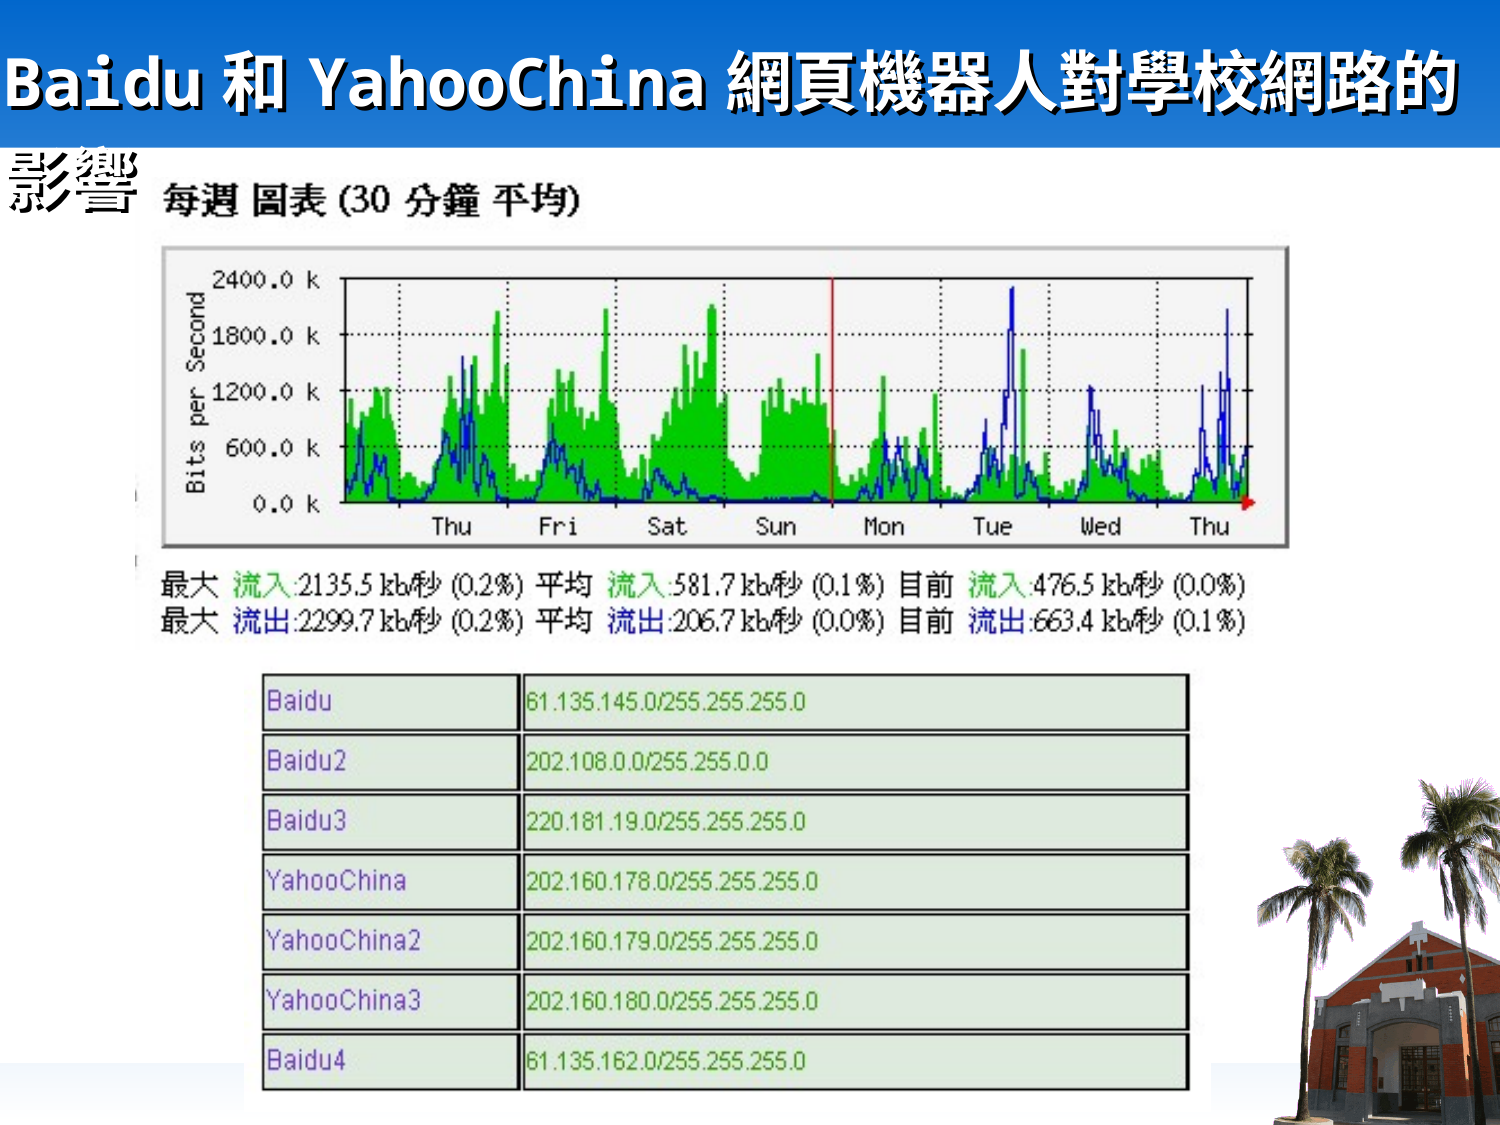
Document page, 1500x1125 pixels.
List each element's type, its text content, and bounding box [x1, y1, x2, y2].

picture [1246, 738, 1500, 1125]
picture [135, 177, 1317, 1112]
text_box Baidu和YahooChina網頁機器人對學校網路的影響 [0, 21, 1500, 166]
